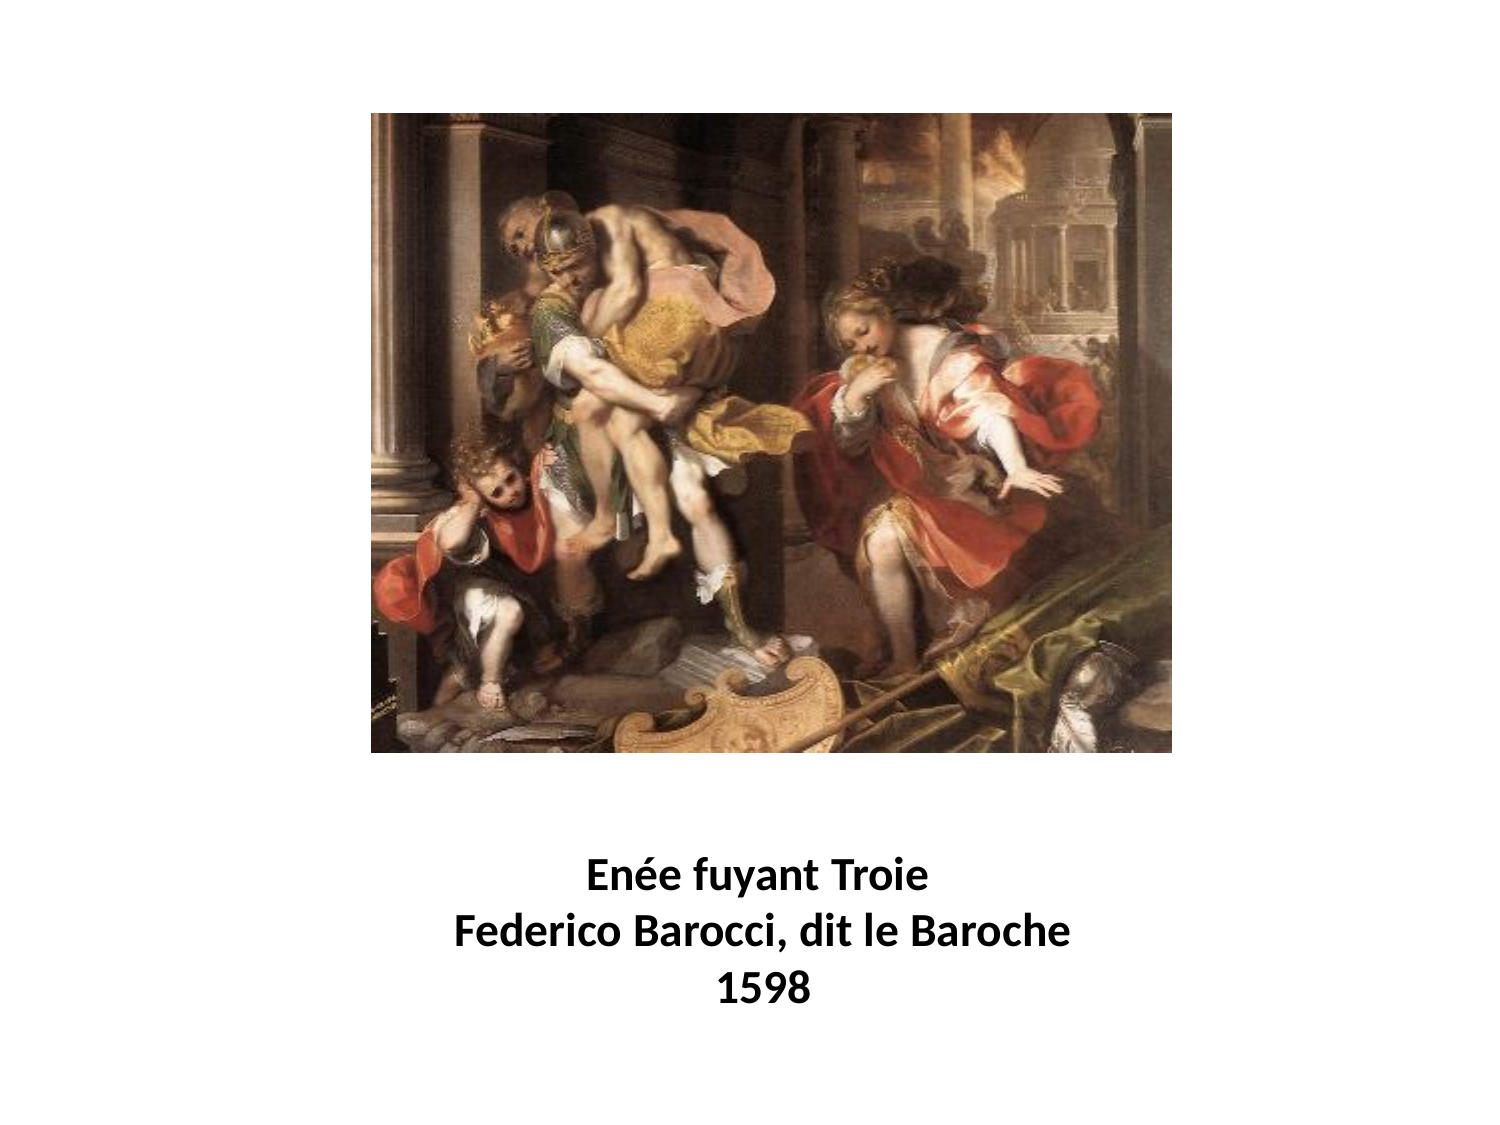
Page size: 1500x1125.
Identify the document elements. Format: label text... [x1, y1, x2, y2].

picture [371, 113, 1172, 753]
title Enée fuyant Troie Federico Barocci, dit le Baroche 1598 [88, 834, 1439, 1022]
